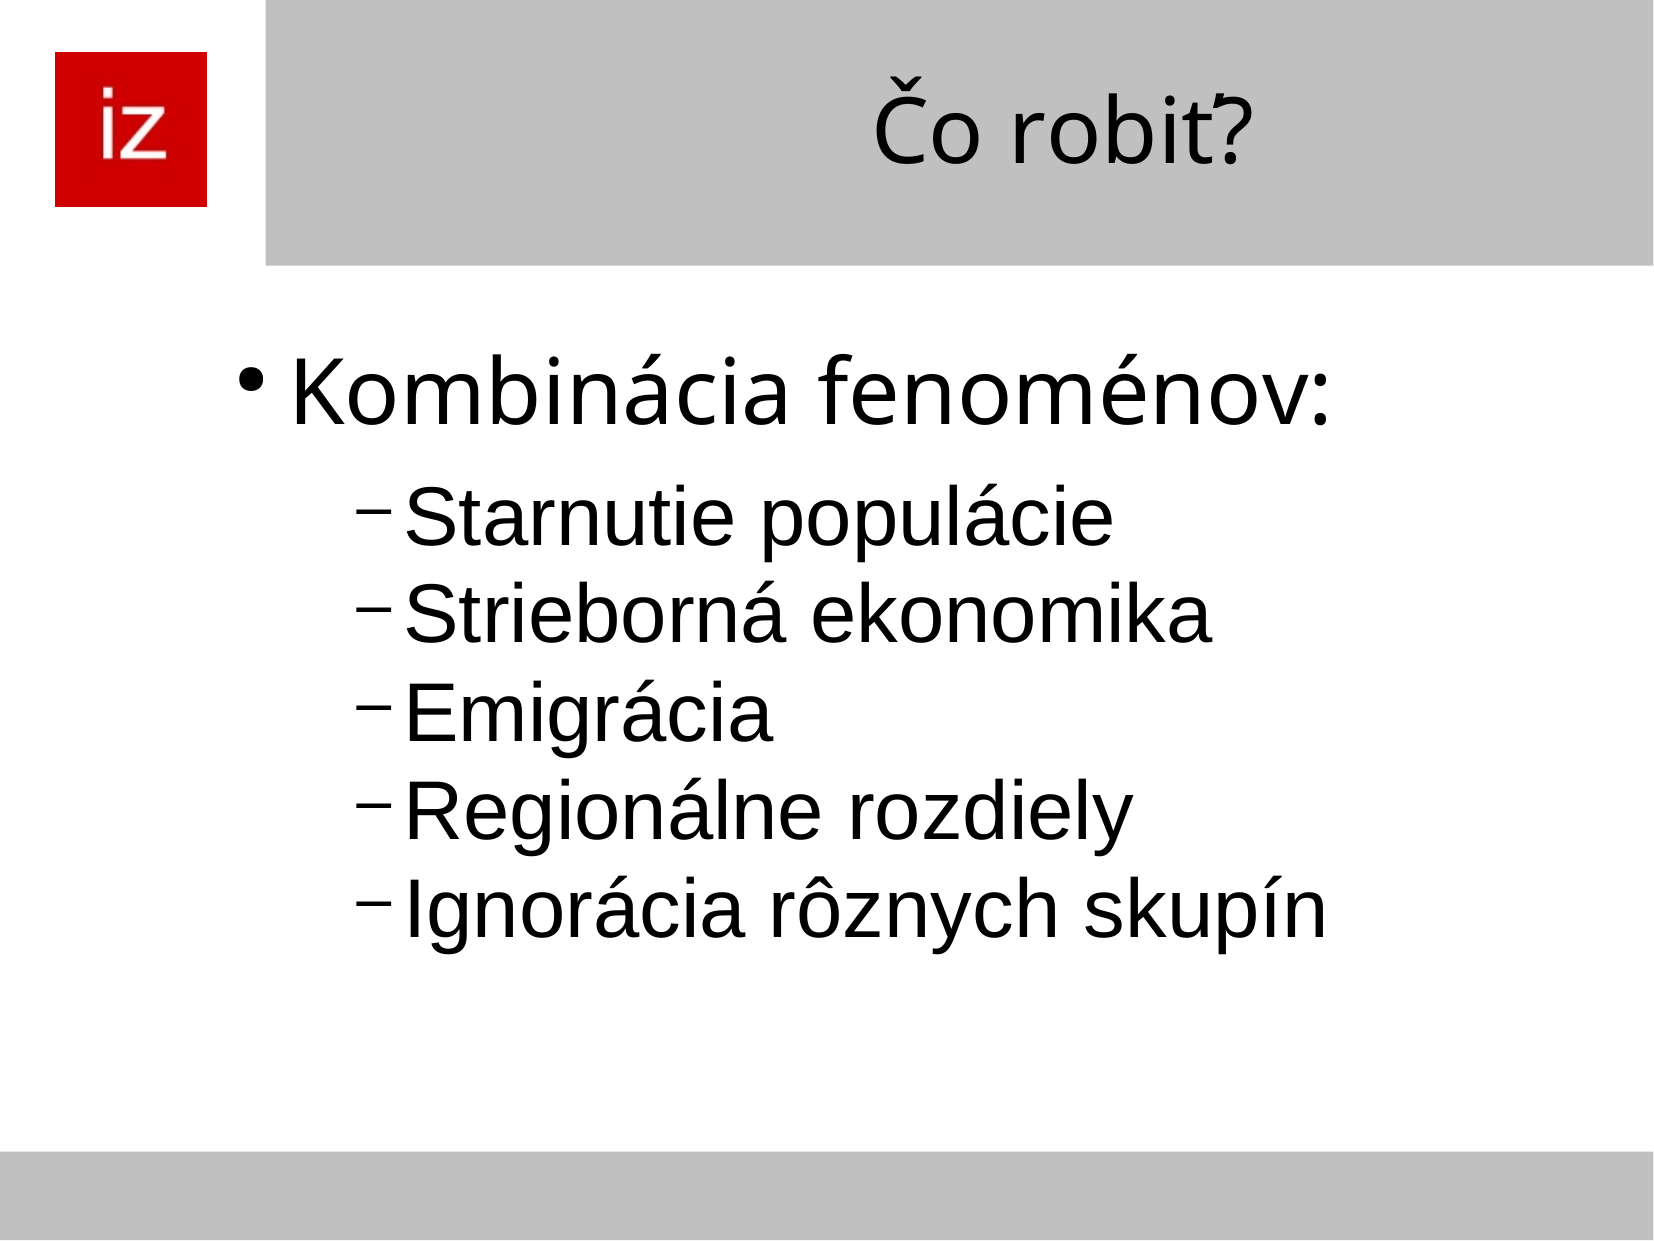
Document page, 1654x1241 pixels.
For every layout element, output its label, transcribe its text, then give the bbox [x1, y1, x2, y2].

picture [55, 52, 207, 207]
title Čo robiť? [561, 29, 1565, 237]
list Kombinácia fenoménov: Starnutie populácie Strieborná ekonomika Emigrácia Regionálne rozdiely Ignorácia rôznych skupín [121, 344, 1533, 1126]
